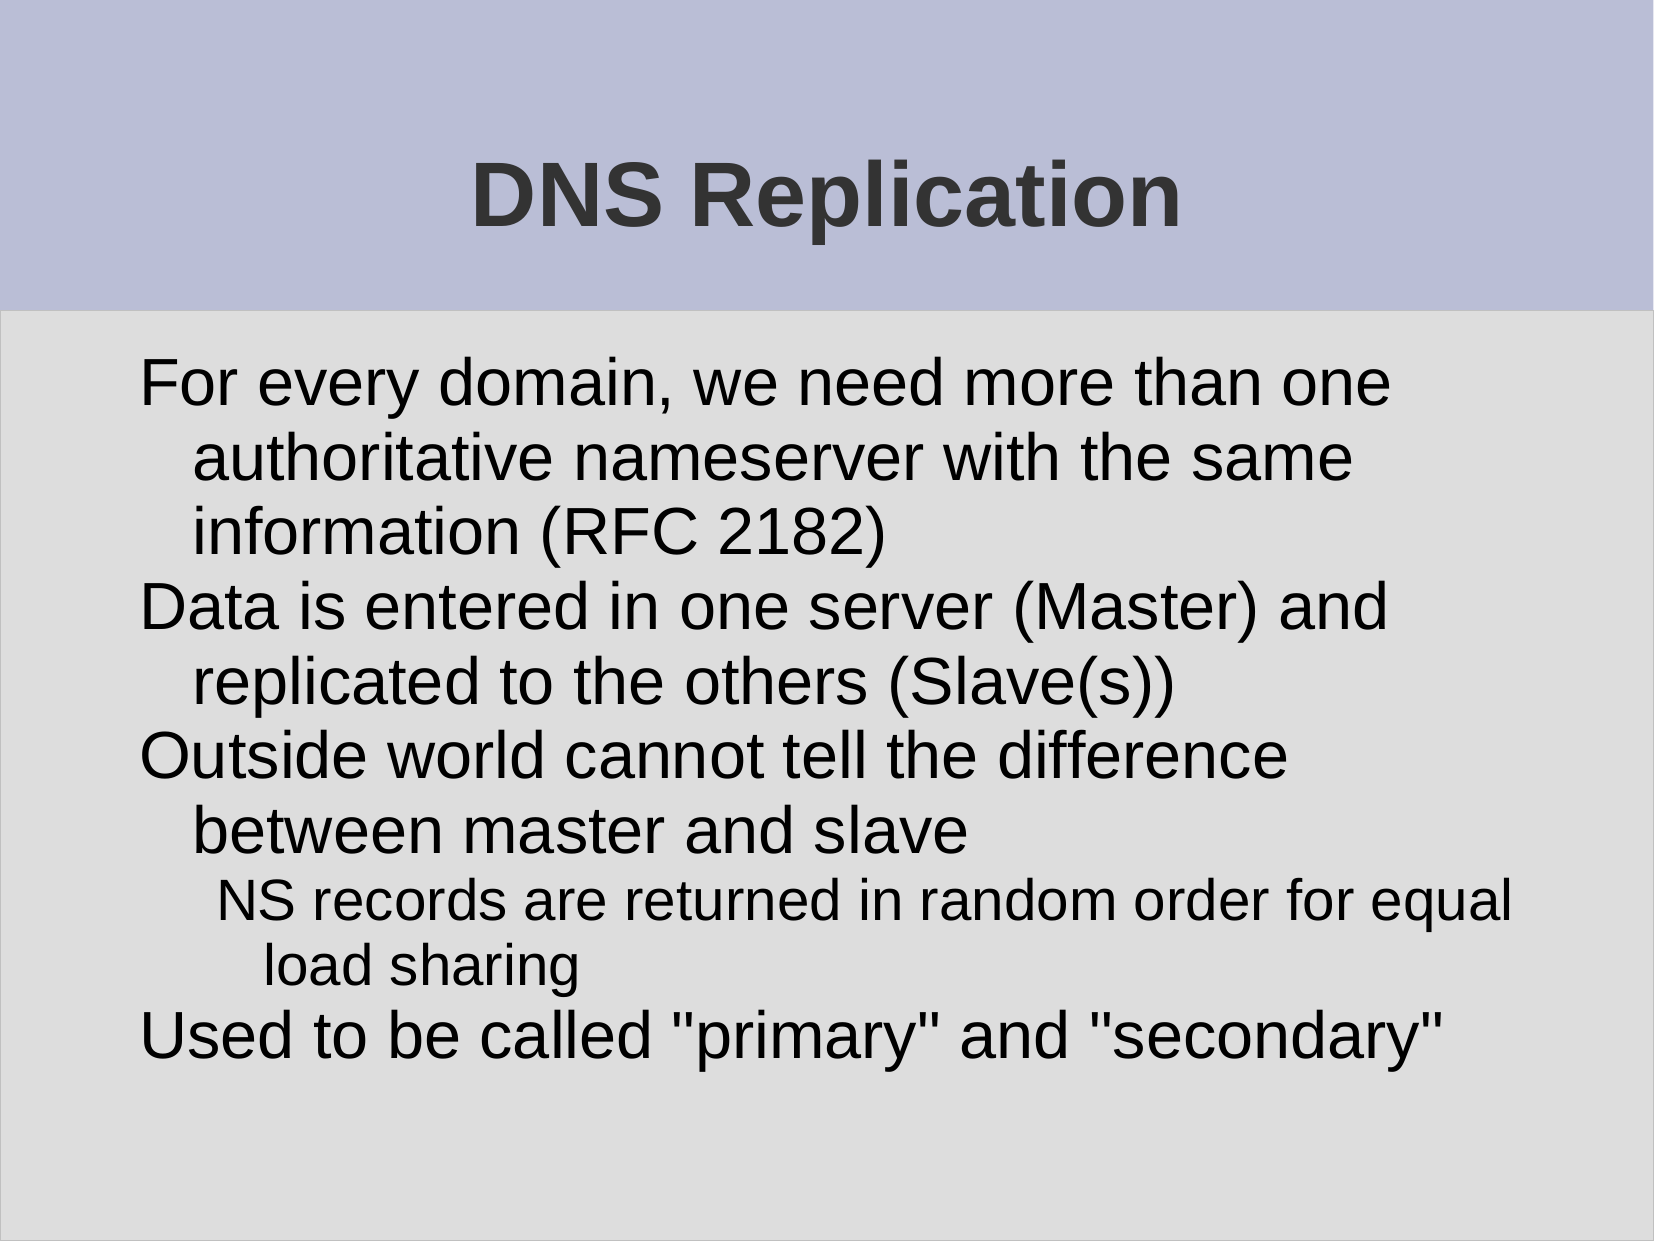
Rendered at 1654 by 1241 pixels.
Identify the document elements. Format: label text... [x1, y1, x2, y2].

title DNS Replication [121, 91, 1534, 299]
list For every domain, we need more than one authoritative nameserver with the same information (RFC 2182) Data is entered in one server (Master) and replicated to the others (Slave(s)) Outside world cannot tell the difference between master and slave NS records are returned in random order for equal load sharing Used to be called "primary" and "secondary" [121, 344, 1534, 1127]
